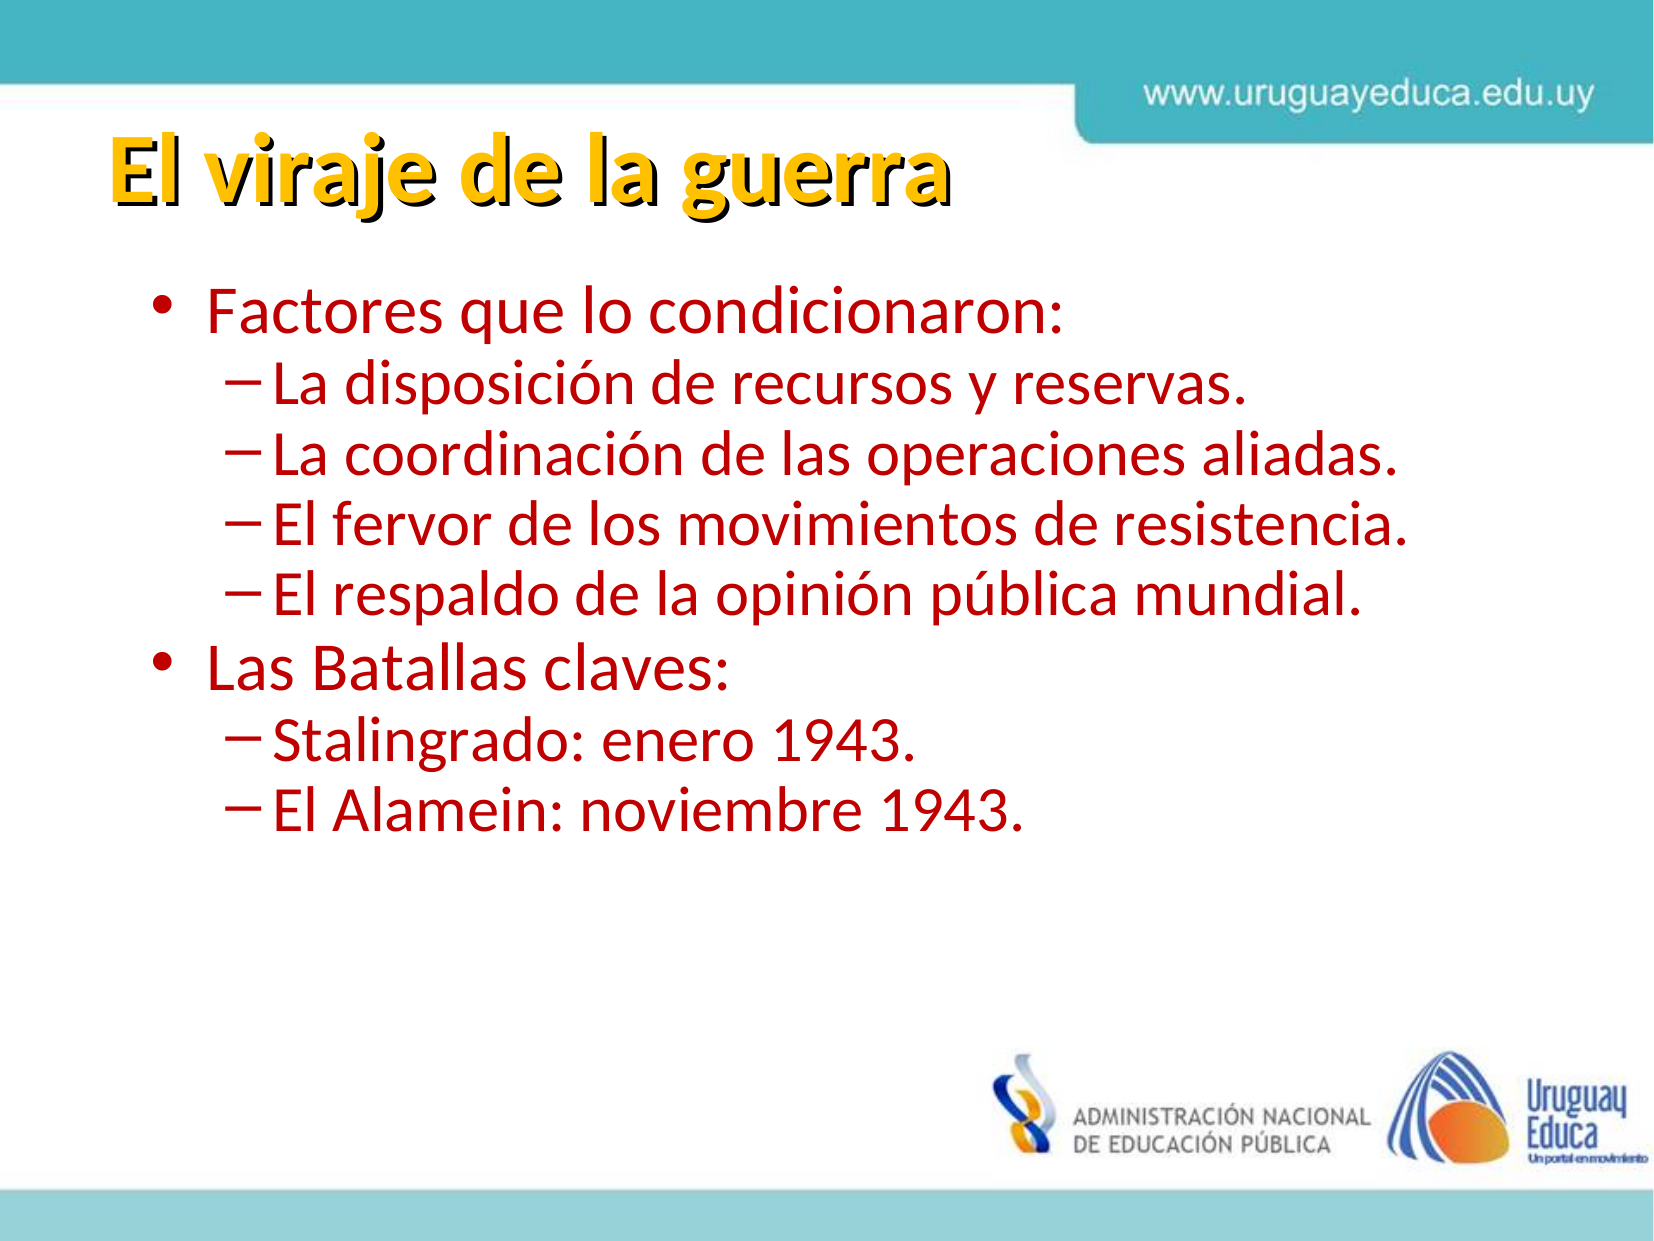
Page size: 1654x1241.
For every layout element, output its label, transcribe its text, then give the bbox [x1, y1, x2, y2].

list Factores que lo condicionaron: La disposición de recursos y reservas. La coordinación de las operaciones aliadas. El fervor de los movimientos de resistencia. El respaldo de la opinión pública mundial. Las Batallas claves: Stalingrado: enero 1943. El Alamein: noviembre 1943. [135, 280, 1514, 1028]
picture [0, 0, 1654, 1241]
title El viraje de la guerra [0, 88, 1061, 237]
